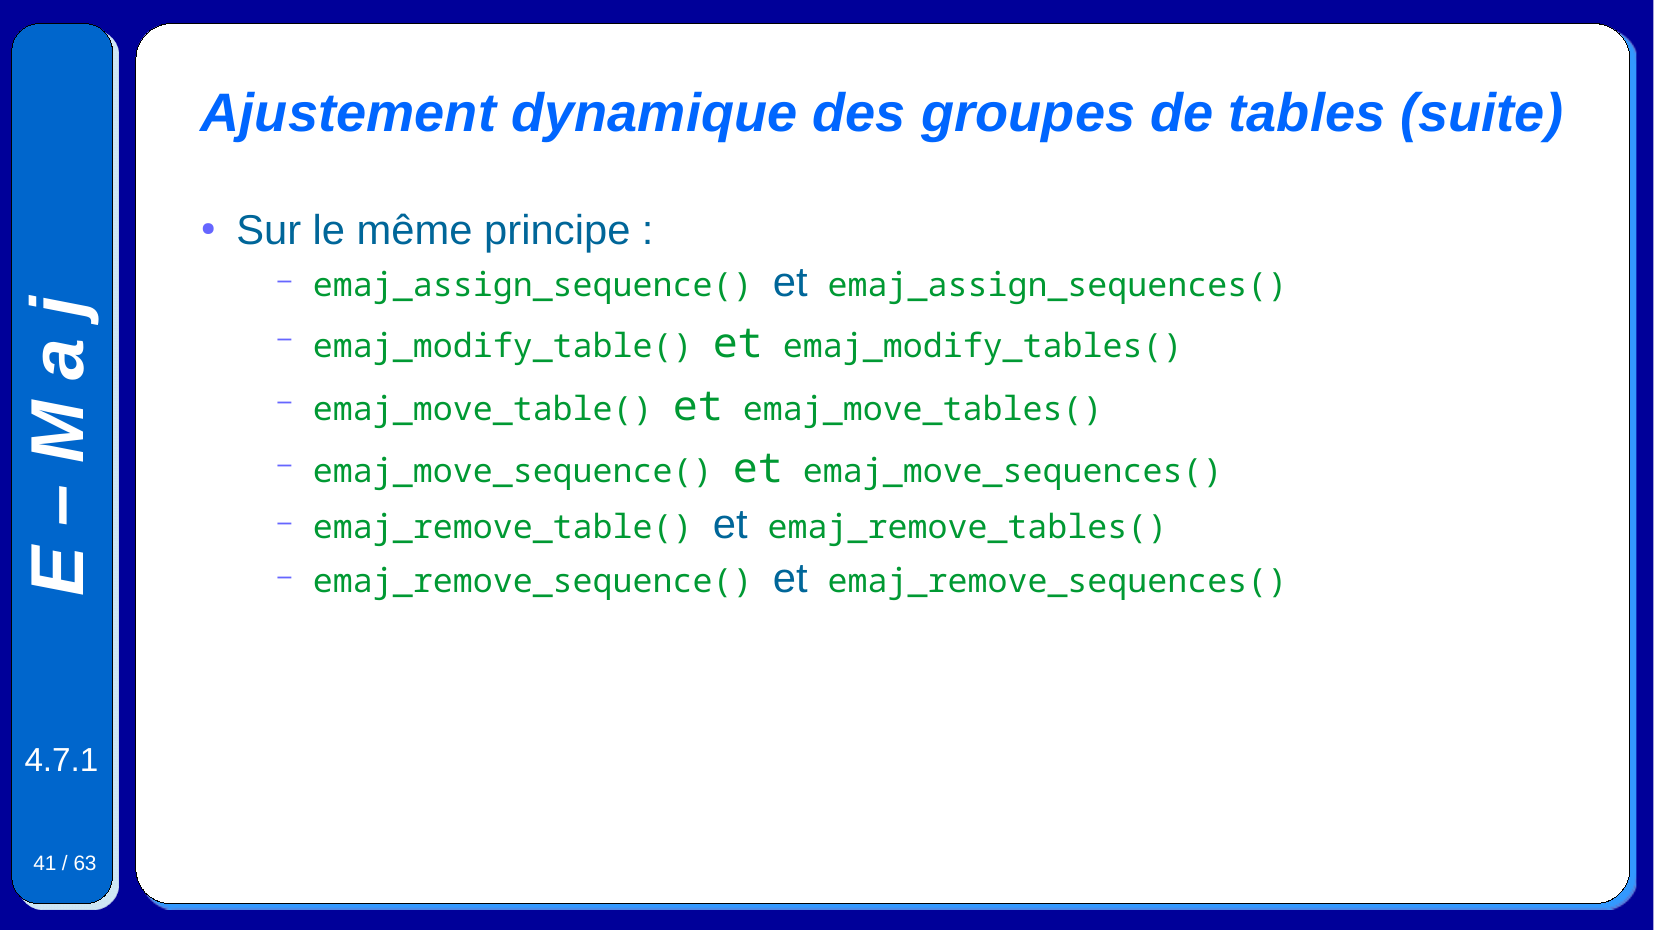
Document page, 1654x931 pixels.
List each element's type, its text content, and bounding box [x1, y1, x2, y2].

title Ajustement dynamique des groupes de tables (suite) [200, 34, 1575, 191]
list Sur le même principe : emaj_assign_sequence() et emaj_assign_sequences() emaj_modify_table() et emaj_modify_tables() emaj_move_table() et emaj_move_tables() emaj_move_sequence() et emaj_move_sequences() emaj_remove_table() et emaj_remove_tables() emaj_remove_sequence() et emaj_remove_sequences() [177, 206, 1587, 829]
